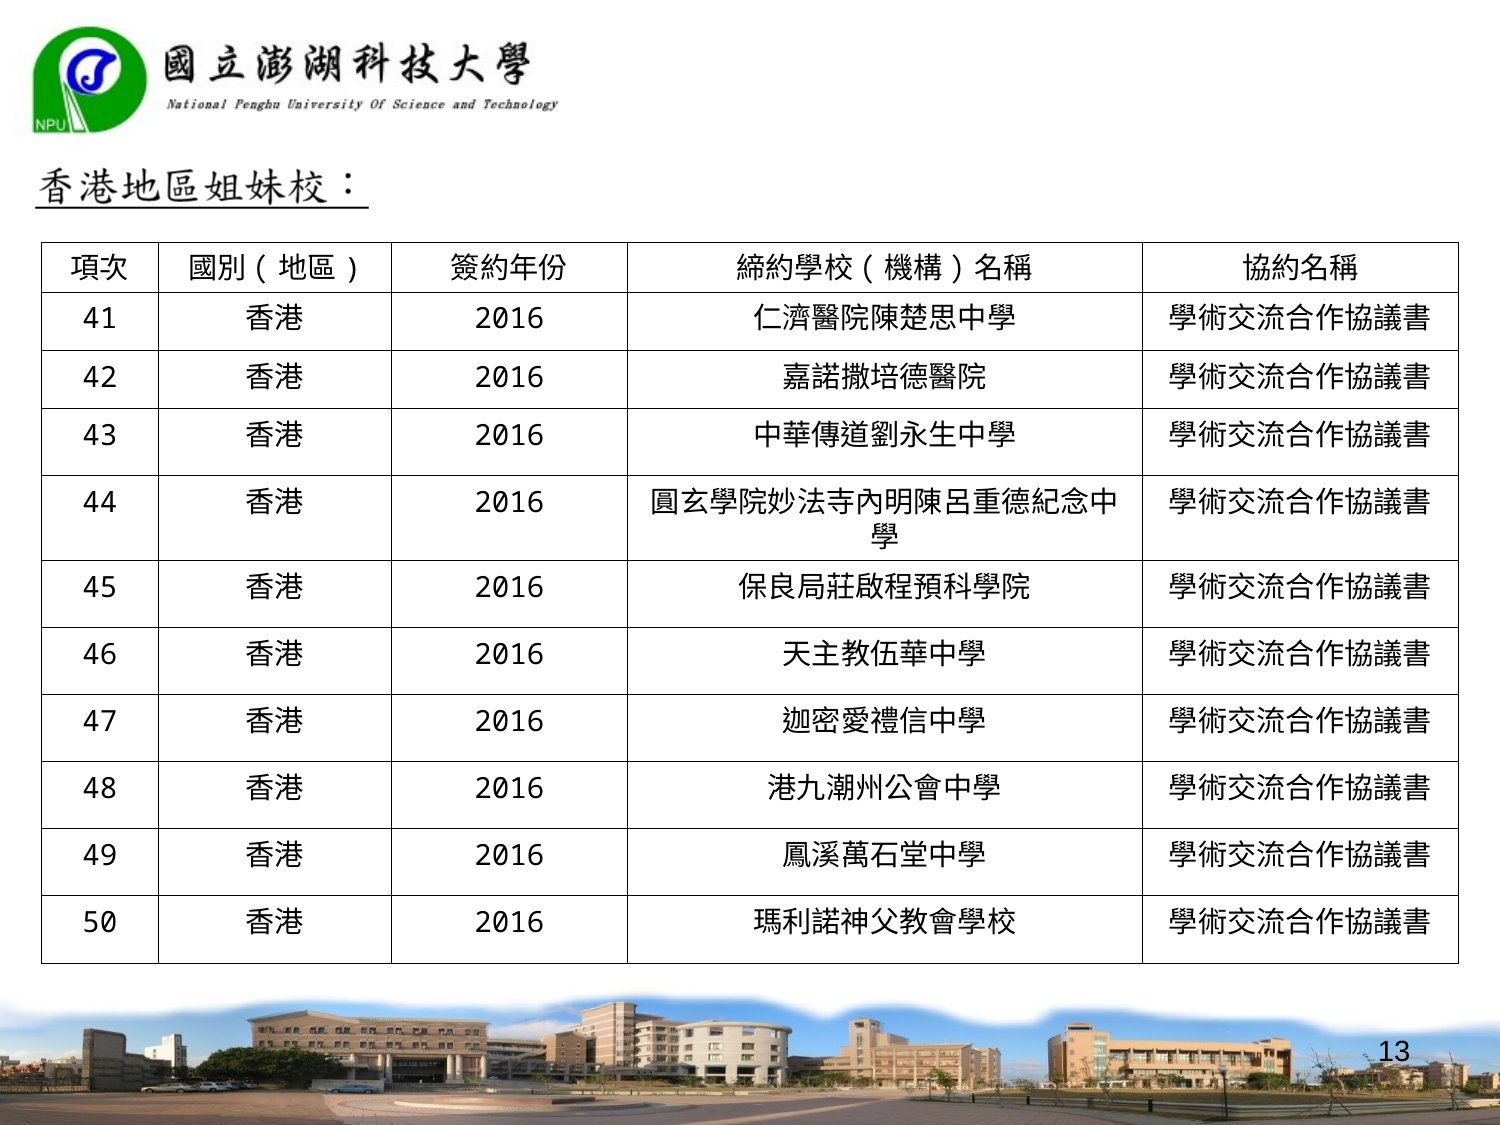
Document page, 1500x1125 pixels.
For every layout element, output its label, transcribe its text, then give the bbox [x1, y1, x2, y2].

table_cell 43 [42, 409, 158, 475]
table_cell 41 [42, 293, 158, 350]
table_cell 2016 [392, 762, 627, 828]
table_cell 50 [42, 896, 158, 963]
table_cell 學術交流合作協議書 [1143, 293, 1458, 350]
table_cell 學術交流合作協議書 [1143, 351, 1458, 408]
table_header 簽約年份 [392, 243, 627, 292]
table_cell 香港 [159, 896, 391, 963]
table_cell 香港 [159, 762, 391, 828]
table_cell 47 [42, 695, 158, 761]
table_cell 仁濟醫院陳楚思中學 [628, 293, 1142, 350]
table_cell 香港 [159, 628, 391, 694]
table_cell 2016 [392, 351, 627, 408]
table_cell 天主教伍華中學 [628, 628, 1142, 694]
table_cell 港九潮州公會中學 [628, 762, 1142, 828]
text_box <編號> [1074, 1024, 1426, 1103]
table_cell 學術交流合作協議書 [1143, 695, 1458, 761]
table_cell 42 [42, 351, 158, 408]
table_header 項次 [42, 243, 158, 292]
table_cell 48 [42, 762, 158, 828]
table_cell 2016 [392, 476, 627, 560]
table_cell 香港 [159, 351, 391, 408]
table_cell 迦密愛禮信中學 [628, 695, 1142, 761]
table_cell 香港 [159, 695, 391, 761]
table_cell 保良局莊啟程預科學院 [628, 561, 1142, 627]
table_cell 2016 [392, 628, 627, 694]
table_cell 學術交流合作協議書 [1143, 409, 1458, 475]
table_cell 2016 [392, 829, 627, 895]
table_cell 學術交流合作協議書 [1143, 628, 1458, 694]
table_cell 香港 [159, 409, 391, 475]
table_cell 香港 [159, 476, 391, 560]
table_cell 45 [42, 561, 158, 627]
table_cell 學術交流合作協議書 [1143, 476, 1458, 560]
table_cell 學術交流合作協議書 [1143, 829, 1458, 895]
table_cell 圓玄學院妙法寺內明陳呂重德紀念中學 [628, 476, 1142, 560]
table_cell 學術交流合作協議書 [1143, 896, 1458, 963]
table_header 國別(地區) [159, 243, 391, 292]
table_cell 香港 [159, 293, 391, 350]
table_cell 49 [42, 829, 158, 895]
table_cell 44 [42, 476, 158, 560]
table_cell 學術交流合作協議書 [1143, 762, 1458, 828]
table_cell 嘉諾撒培德醫院 [628, 351, 1142, 408]
table_cell 香港 [159, 561, 391, 627]
table_cell 2016 [392, 293, 627, 350]
table_cell 學術交流合作協議書 [1143, 561, 1458, 627]
table_header 協約名稱 [1143, 243, 1458, 292]
table_cell 2016 [392, 896, 627, 963]
table_header 締約學校(機構)名稱 [628, 243, 1142, 292]
table_cell 香港 [159, 829, 391, 895]
table_cell 鳳溪萬石堂中學 [628, 829, 1142, 895]
table_cell 46 [42, 628, 158, 694]
picture [0, 0, 1500, 1125]
table_cell 中華傳道劉永生中學 [628, 409, 1142, 475]
table_cell 2016 [392, 695, 627, 761]
table_cell 瑪利諾神父教會學校 [628, 896, 1142, 963]
table_cell 2016 [392, 409, 627, 475]
table_cell 2016 [392, 561, 627, 627]
